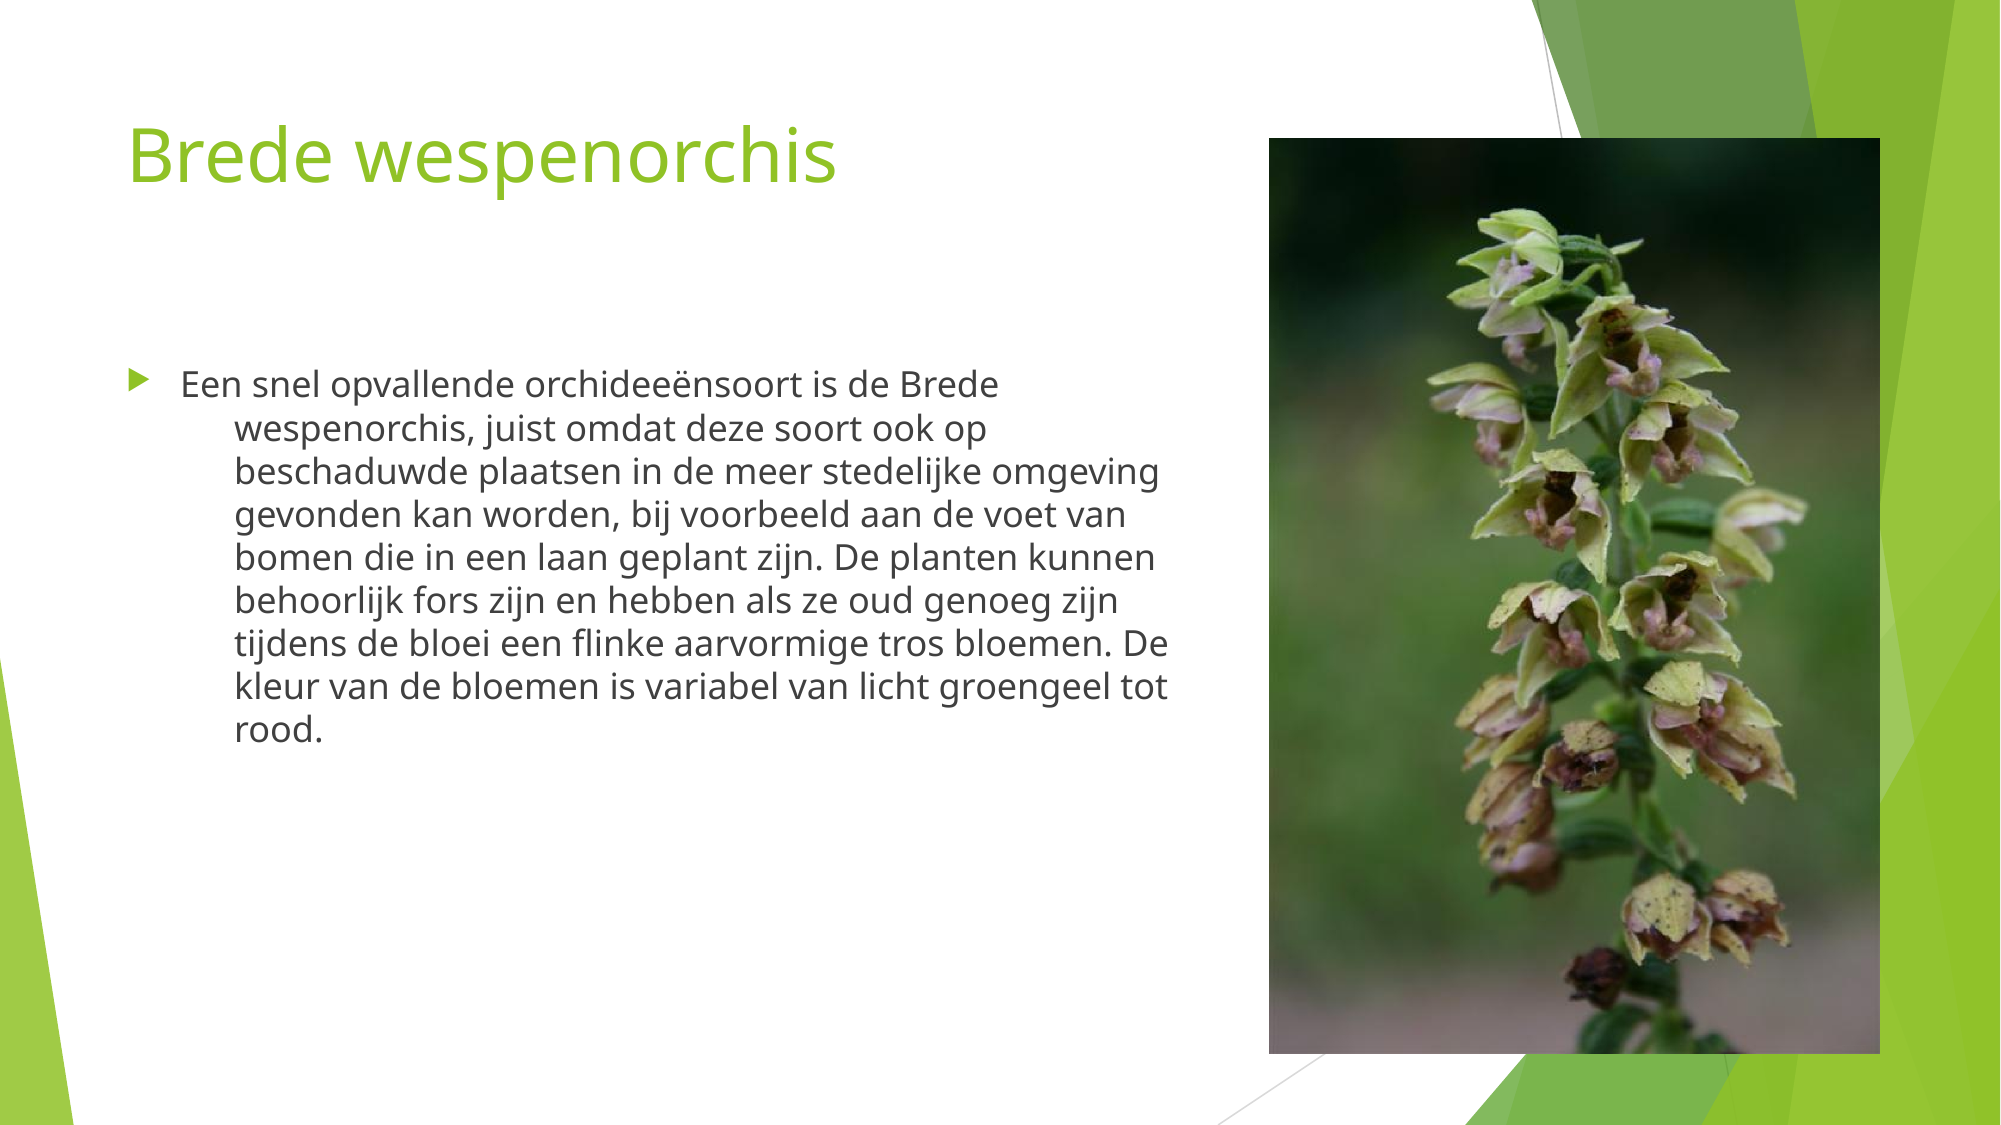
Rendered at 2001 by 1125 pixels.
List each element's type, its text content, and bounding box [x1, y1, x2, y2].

title Brede wespenorchis [111, 99, 1522, 317]
list Een snel opvallende orchideeënsoort is de Brede wespenorchis, juist omdat deze soort ook op beschaduwde plaatsen in de meer stedelijke omgeving gevonden kan worden, bij voorbeeld aan de voet van bomen die in een laan geplant zijn. De planten kunnen behoorlijk fors zijn en hebben als ze oud genoeg zijn tijdens de bloei een flinke aarvormige tros bloemen. De kleur van de bloemen is variabel van licht groengeel tot rood. [111, 354, 1212, 762]
picture [1269, 138, 1880, 1054]
